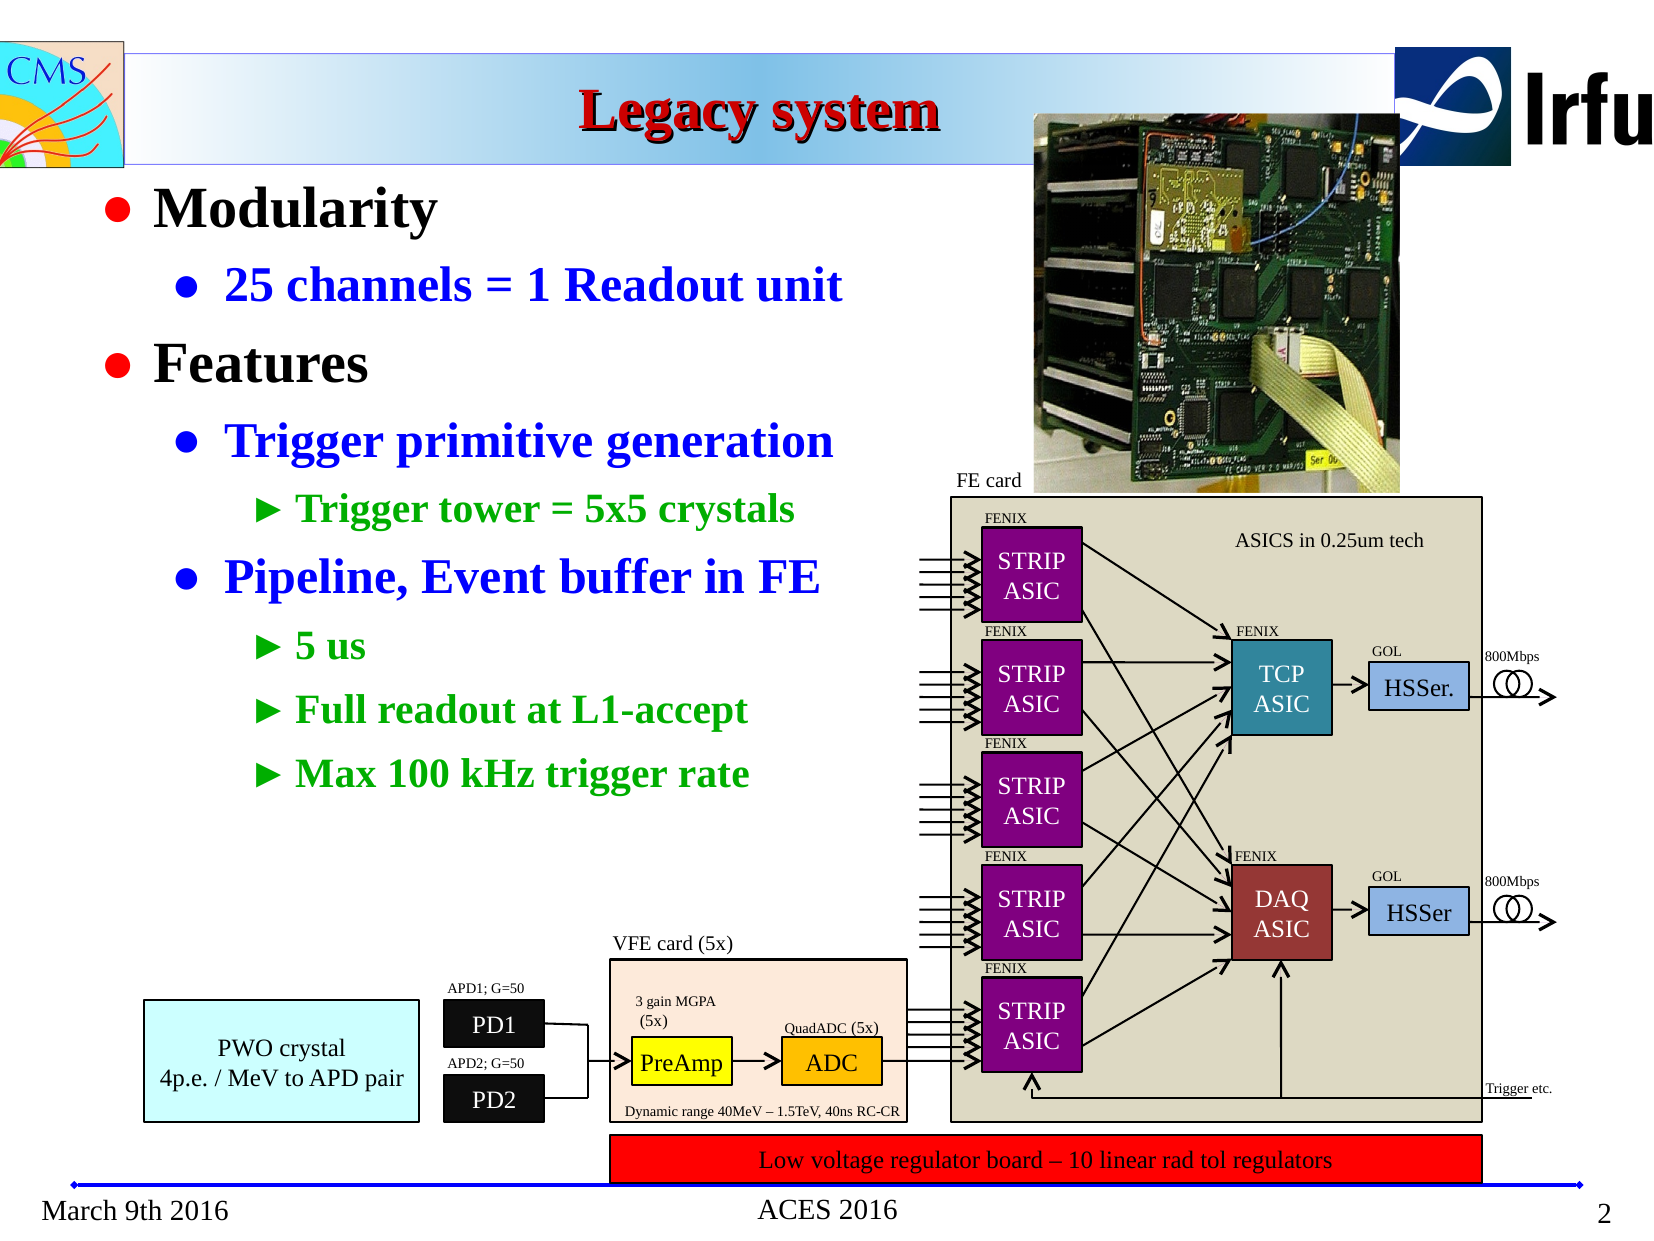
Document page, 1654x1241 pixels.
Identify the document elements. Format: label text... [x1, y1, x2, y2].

text_box STRIP ASIC [981, 527, 1082, 623]
text_box STRIP ASIC [981, 752, 1082, 848]
text_box STRIP ASIC [981, 639, 1082, 735]
title Legacy system [124, 53, 1396, 165]
text_box FENIX [1220, 839, 1293, 872]
text_box PWO crystal 4p.e. / MeV to APD pair [144, 999, 420, 1123]
text_box GOL [1357, 634, 1417, 667]
text_box QuadADC (5x) [769, 1009, 894, 1045]
text_box Low voltage regulator board – 10 linear rad tol regulators [609, 1134, 1482, 1184]
text_box 3 gain MGPA (5x) [620, 984, 731, 1037]
picture [0, 40, 125, 169]
text_box STRIP ASIC [981, 977, 1082, 1073]
text_box APD2; G=50 [432, 1047, 540, 1080]
text_box PD1 [444, 999, 545, 1048]
text_box HSSer. [1369, 662, 1470, 710]
text_box FENIX [970, 951, 1043, 985]
text_box APD1; G=50 [432, 972, 540, 1005]
text_box STRIP ASIC [981, 864, 1082, 960]
text_box DAQ ASIC [1231, 864, 1332, 960]
picture [1033, 47, 1653, 493]
text_box 800Mbps [1470, 639, 1555, 672]
text_box FENIX [970, 501, 1043, 535]
text_box Trigger etc. [1470, 1072, 1568, 1105]
text_box ADC [781, 1045, 882, 1085]
text_box FENIX [970, 839, 1043, 872]
text_box PreAmp [631, 1037, 732, 1085]
list Modularity 25 channels = 1 Readout unit Features Trigger primitive generation Trigger tower = 5x5 crystals Pipeline, Event buffer in FE 5 us Full readout at L1-accept Max 100 kHz trigger rate [82, 174, 1571, 1185]
text_box FENIX [1221, 614, 1294, 647]
text_box FENIX [970, 614, 1043, 647]
text_box Dynamic range 40MeV – 1.5TeV, 40ns RC-CR [610, 1094, 916, 1127]
text_box TCP ASIC [1231, 639, 1332, 735]
text_box PD2 [444, 1074, 545, 1123]
text_box HSSer [1369, 887, 1470, 935]
text_box GOL [1357, 859, 1417, 892]
text_box 800Mbps [1470, 864, 1555, 897]
text_box FE card [941, 459, 1037, 500]
text_box FENIX [970, 726, 1043, 760]
text_box [589, 497, 1501, 1123]
text_box VFE card (5x) [597, 922, 748, 962]
text_box ASICS in 0.25um tech [1220, 519, 1439, 560]
